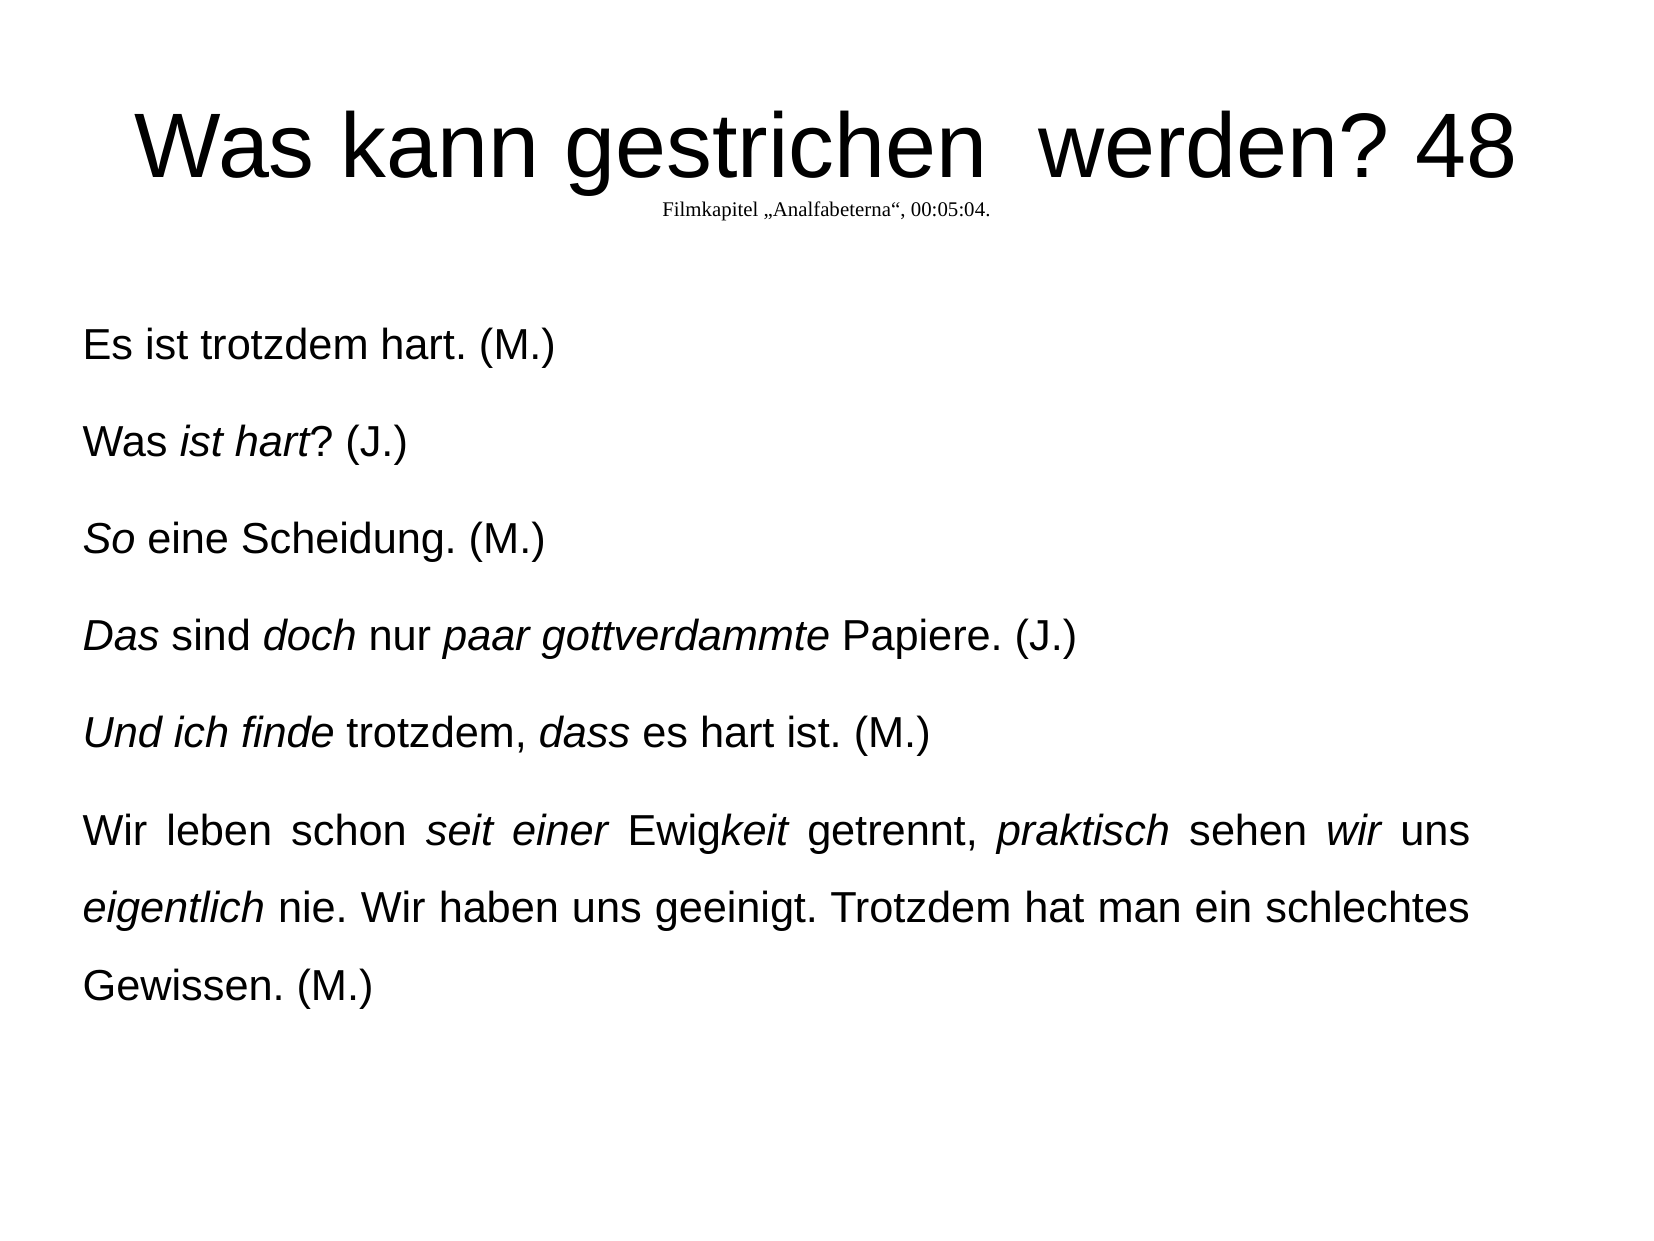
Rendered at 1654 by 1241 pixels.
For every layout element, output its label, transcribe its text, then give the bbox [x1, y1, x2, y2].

title Was kann gestrichen werden? 48 Filmkapitel „Analfabeterna“, 00:05:04. [82, 49, 1571, 257]
list Es ist trotzdem hart. (M.) Was ist hart? (J.) So eine Scheidung. (M.) Das sind doch nur paar gottverdammte Papiere. (J.) Und ich finde trotzdem, dass es hart ist. (M.) Wir leben schon seit einer Ewigkeit getrennt, praktisch sehen wir uns eigentlich nie. Wir haben uns geeinigt. Trotzdem hat man ein schlechtes Gewissen. (M.) [82, 290, 1571, 1010]
